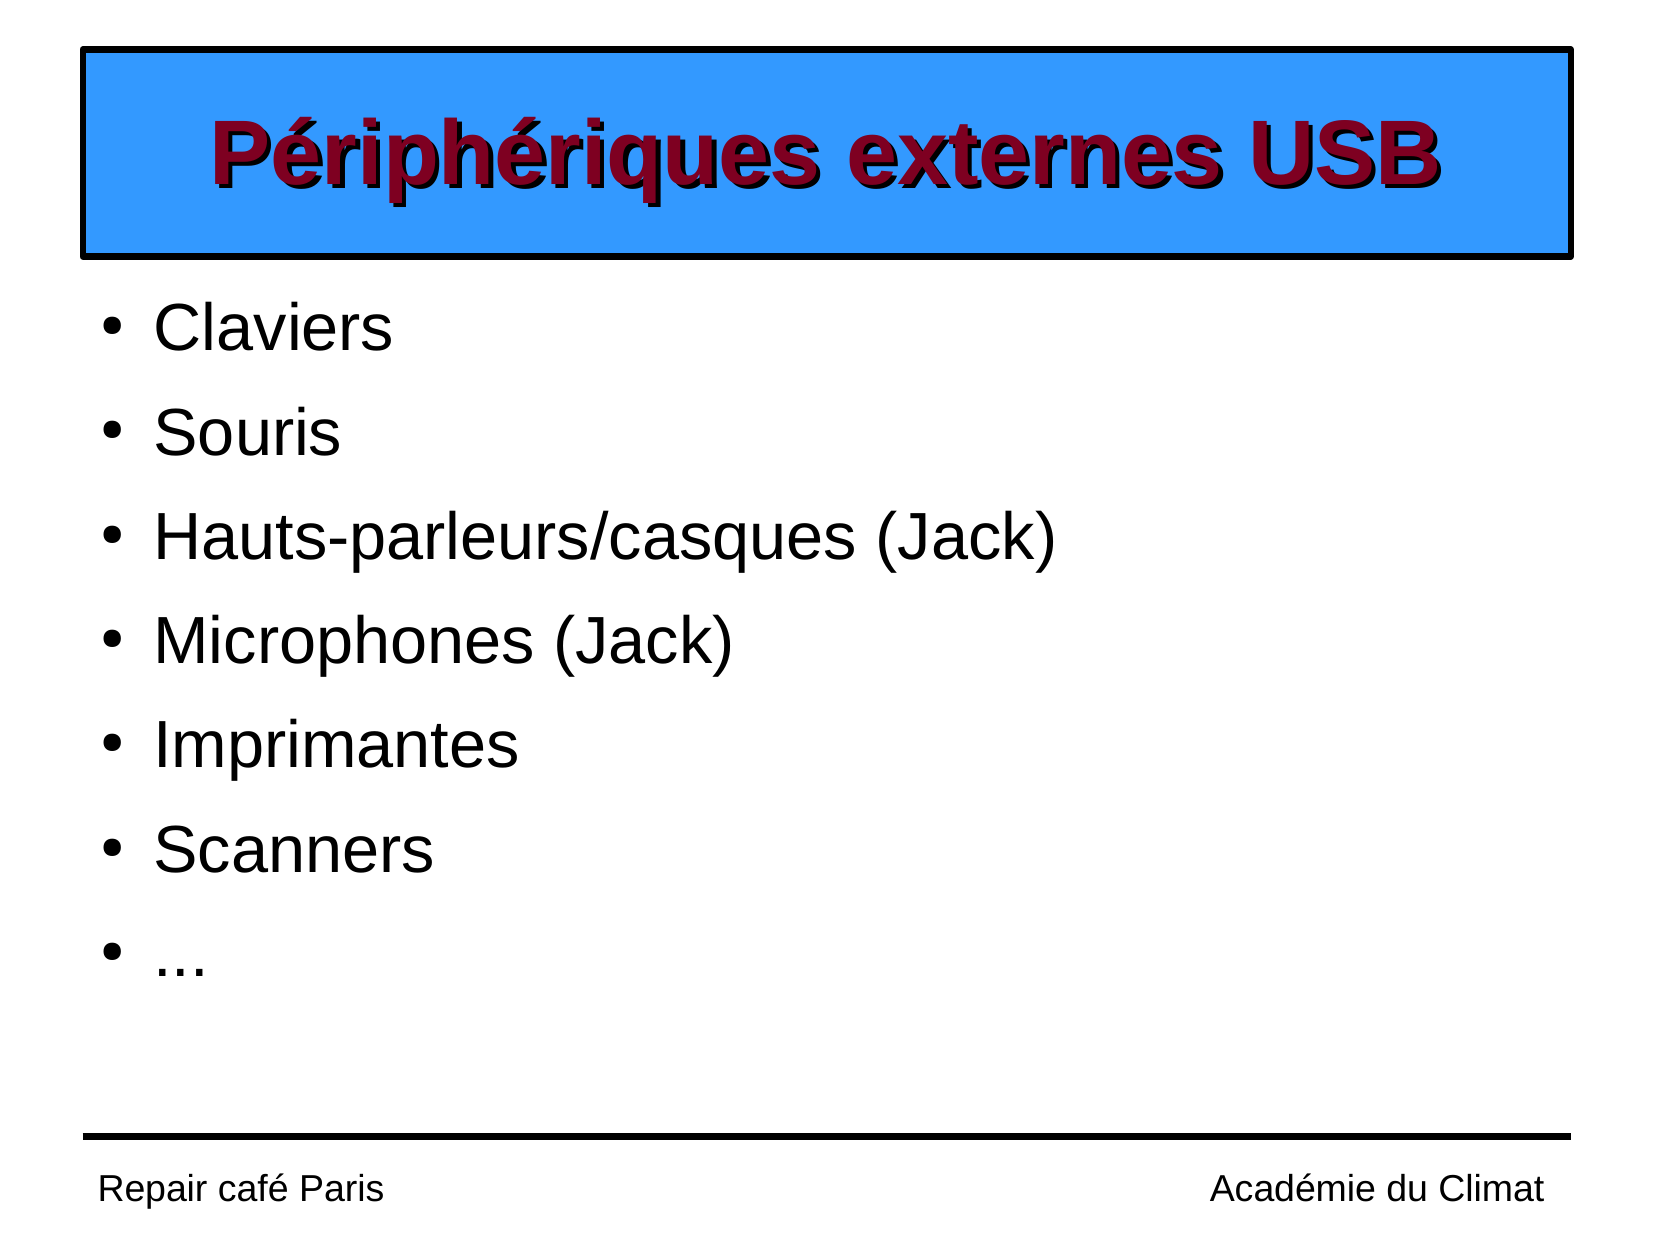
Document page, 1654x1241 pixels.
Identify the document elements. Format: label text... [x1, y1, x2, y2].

list Claviers Souris Hauts-parleurs/casques (Jack) Microphones (Jack) Imprimantes Scanners ... [82, 290, 1571, 1010]
text_box Repair café Paris Académie du Climat [82, 1160, 1571, 1217]
title Périphériques externes USB [82, 49, 1571, 257]
